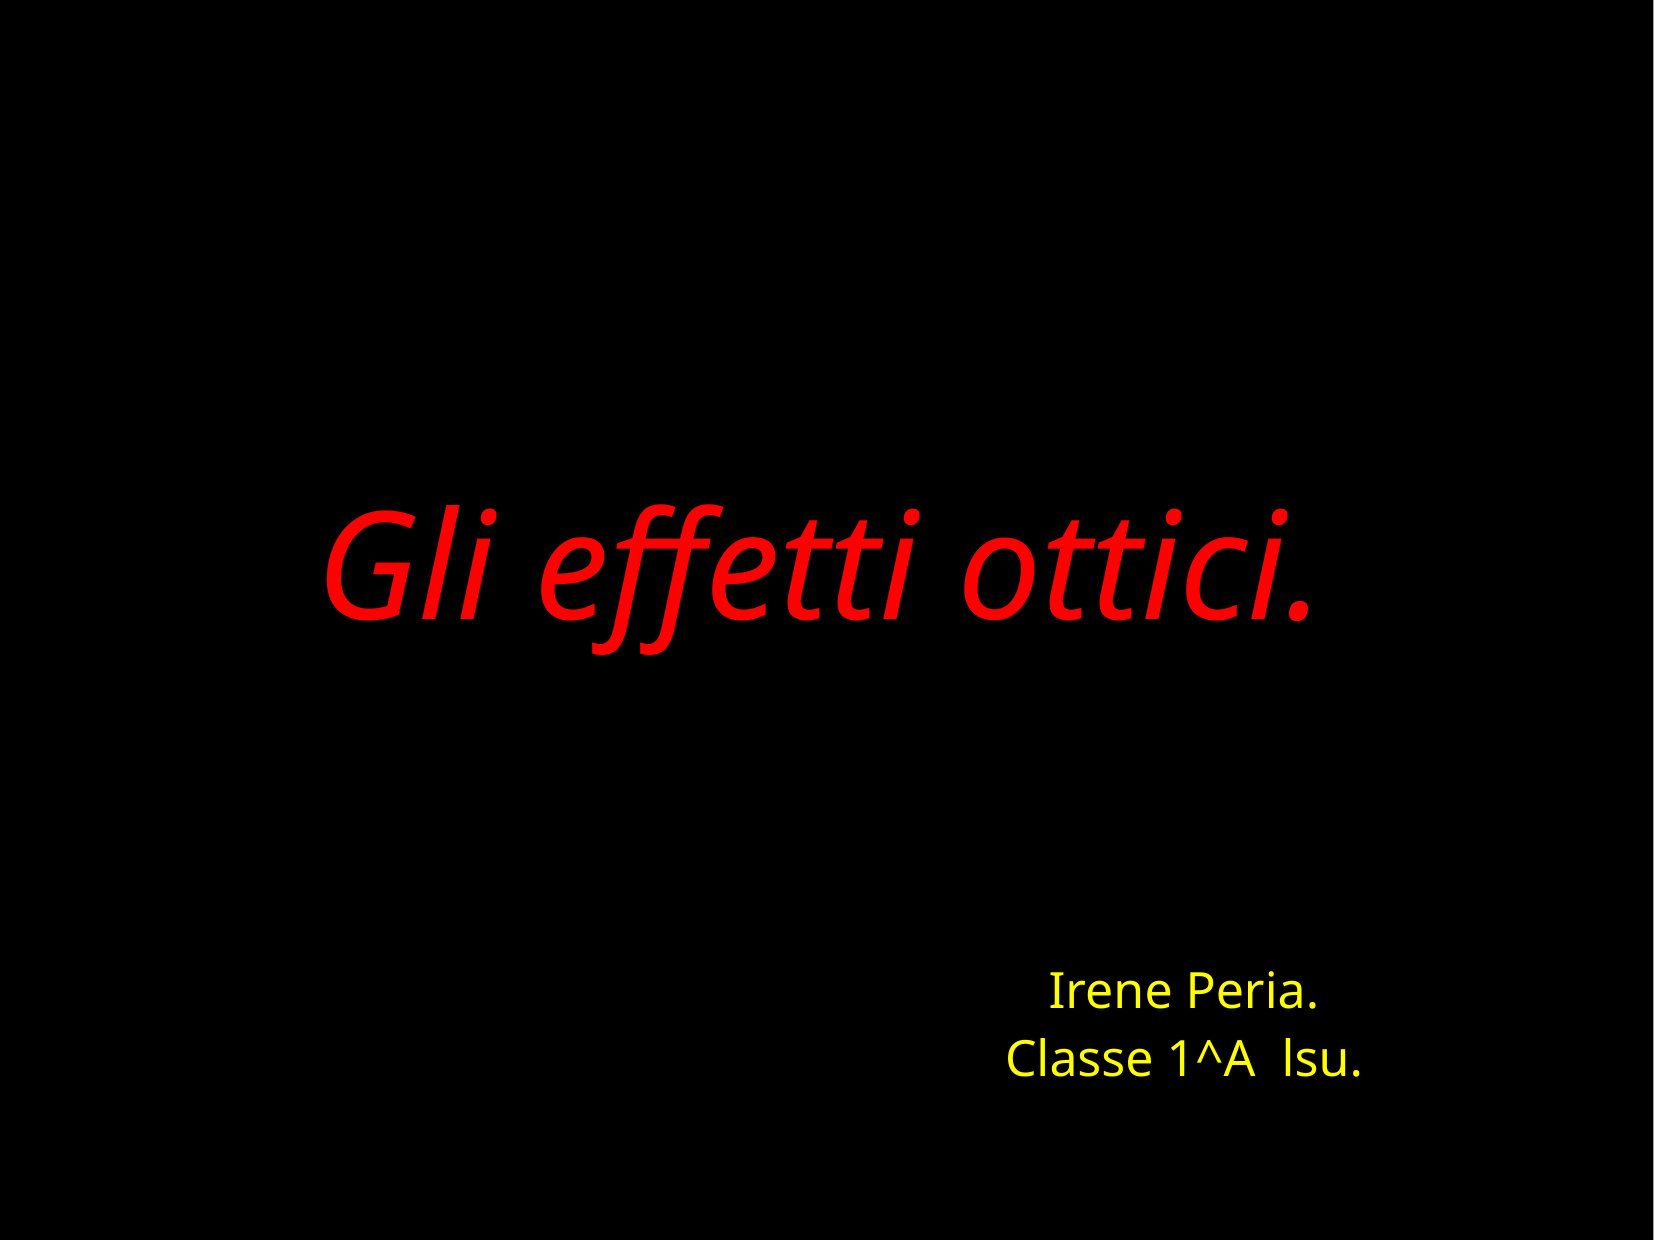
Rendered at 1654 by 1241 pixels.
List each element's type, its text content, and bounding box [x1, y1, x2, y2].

title Gli effetti ottici. [76, 443, 1565, 680]
subtitle Irene Peria. Classe 1^A lsu. [797, 944, 1571, 1102]
